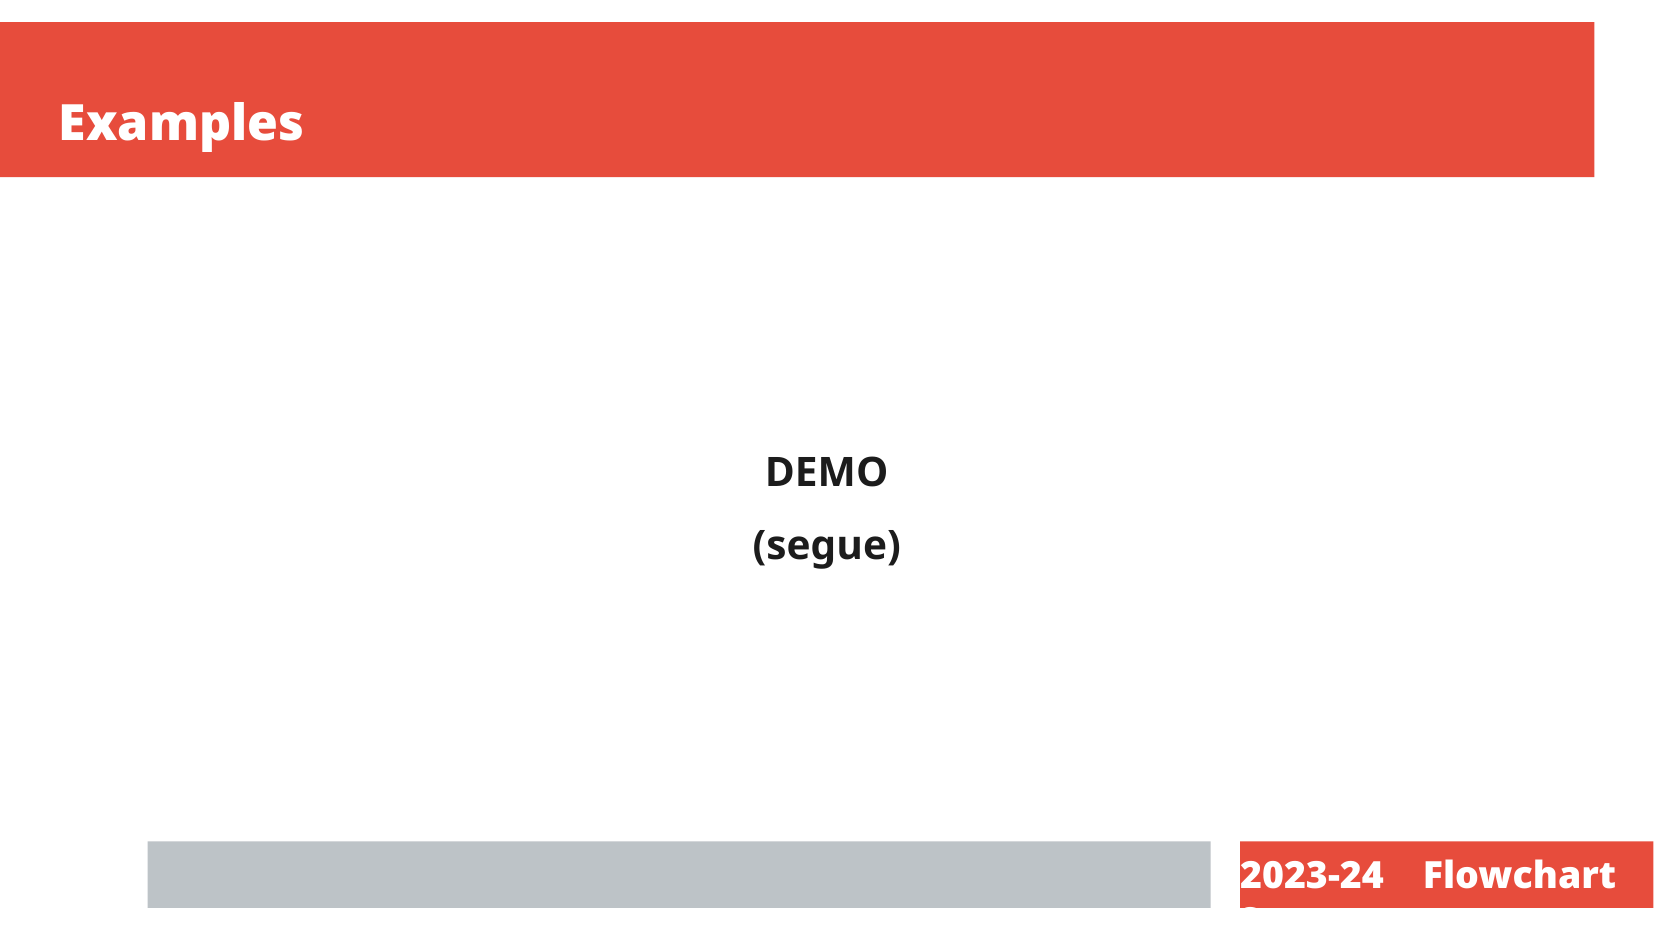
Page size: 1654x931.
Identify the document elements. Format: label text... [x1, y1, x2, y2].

list DEMO (segue) [35, 194, 1619, 820]
title Examples [59, 44, 1595, 156]
